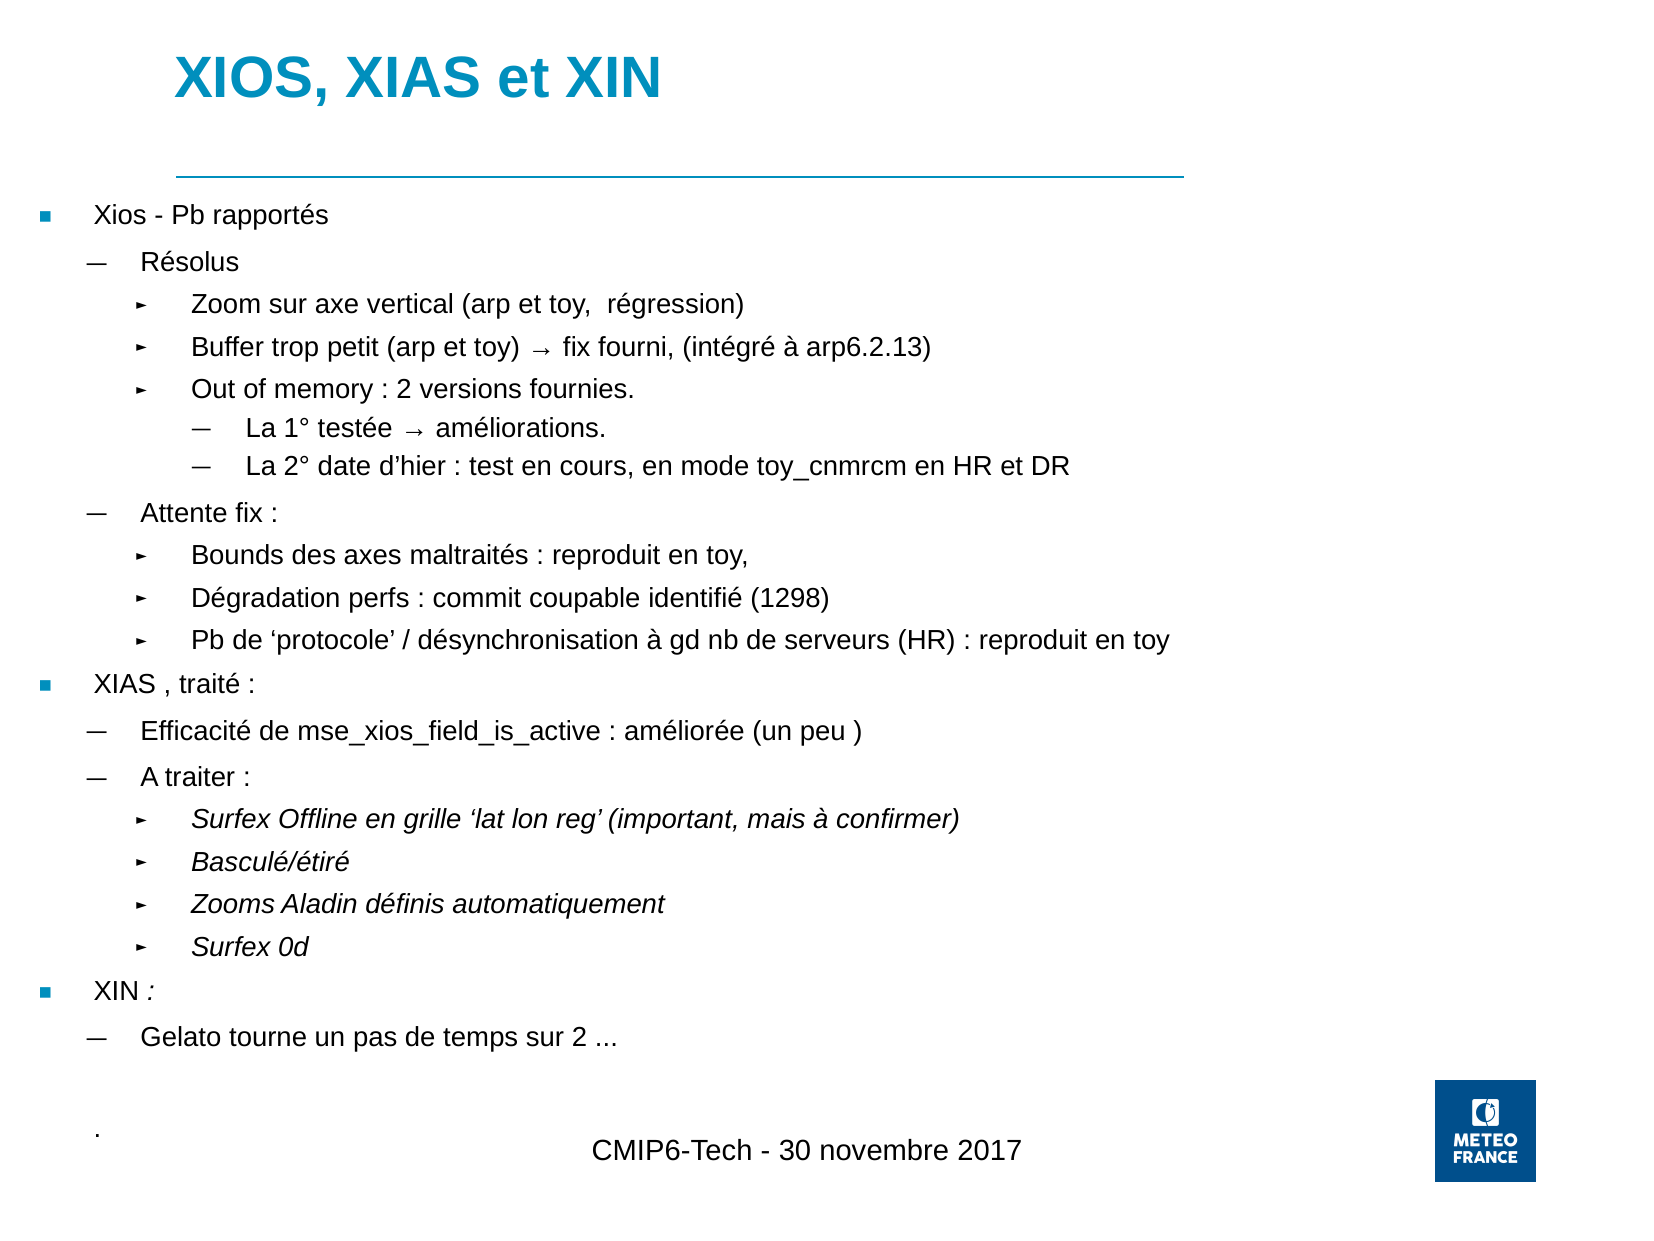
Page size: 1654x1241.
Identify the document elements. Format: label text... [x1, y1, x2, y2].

picture [1435, 1152, 1536, 1182]
list Xios - Pb rapportés Résolus Zoom sur axe vertical (arp et toy, régression) Buffer trop petit (arp et toy) → fix fourni, (intégré à arp6.2.13) Out of memory : 2 versions fournies. La 1° testée → améliorations. La 2° date d’hier : test en cours, en mode toy_cnmrcm en HR et DR Attente fix : Bounds des axes maltraités : reproduit en toy, Dégradation perfs : commit coupable identifié (1298) Pb de ‘protocole’ / désynchronisation à gd nb de serveurs (HR) : reproduit en toy XIAS , traité : Efficacité de mse_xios_field_is_active : améliorée (un peu ) A traiter : Surfex Offline en grille ‘lat lon reg’ (important, mais à confirmer) Basculé/étiré Zooms Aladin définis automatiquement Surfex 0d XIN : Gelato tourne un pas de temps sur 2 ... . [27, 199, 1628, 1152]
title XIOS, XIAS et XIN [174, 0, 1654, 156]
